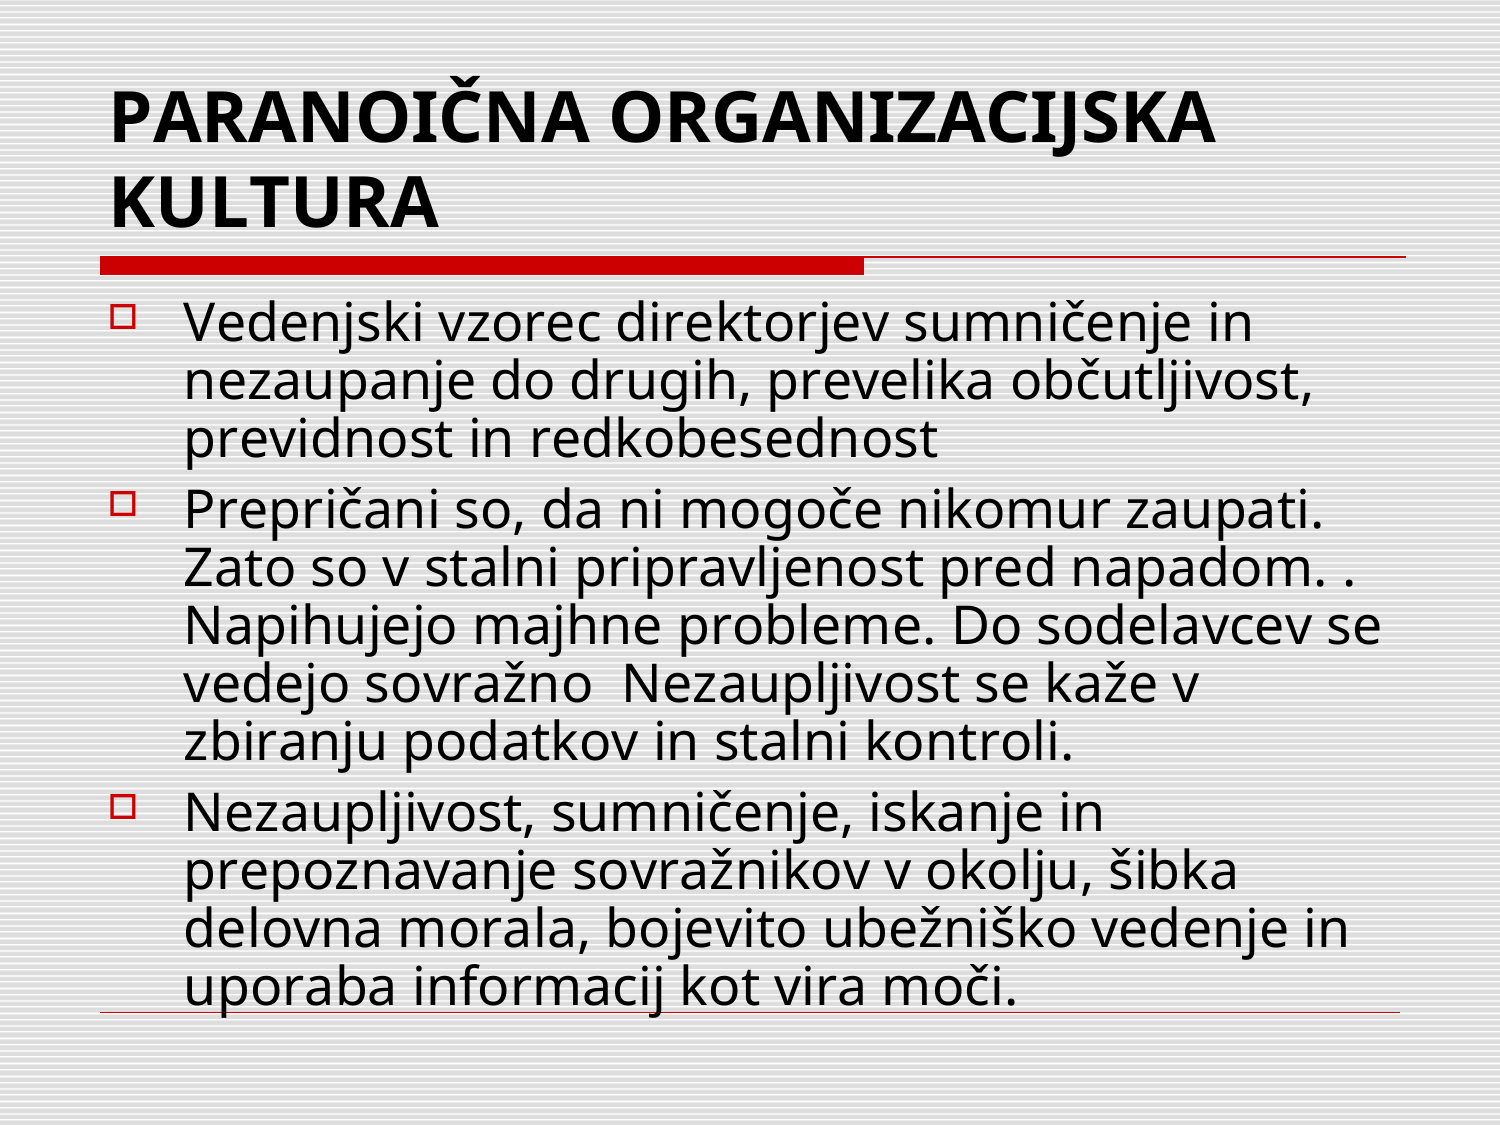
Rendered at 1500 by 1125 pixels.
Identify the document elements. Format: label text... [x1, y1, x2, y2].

picture [0, 0, 1500, 1125]
title PARANOIČNA ORGANIZACIJSKA KULTURA [94, 49, 1407, 250]
list Vedenjski vzorec direktorjev sumničenje in nezaupanje do drugih, prevelika občutljivost, previdnost in redkobesednost Prepričani so, da ni mogoče nikomur zaupati. Zato so v stalni pripravljenost pred napadom. . Napihujejo majhne probleme. Do sodelavcev se vedejo sovražno Nezaupljivost se kaže v zbiranju podatkov in stalni kontroli. Nezaupljivost, sumničenje, iskanje in prepoznavanje sovražnikov v okolju, šibka delovna morala, bojevito ubežniško vedenje in uporaba informacij kot vira moči. [92, 287, 1406, 988]
